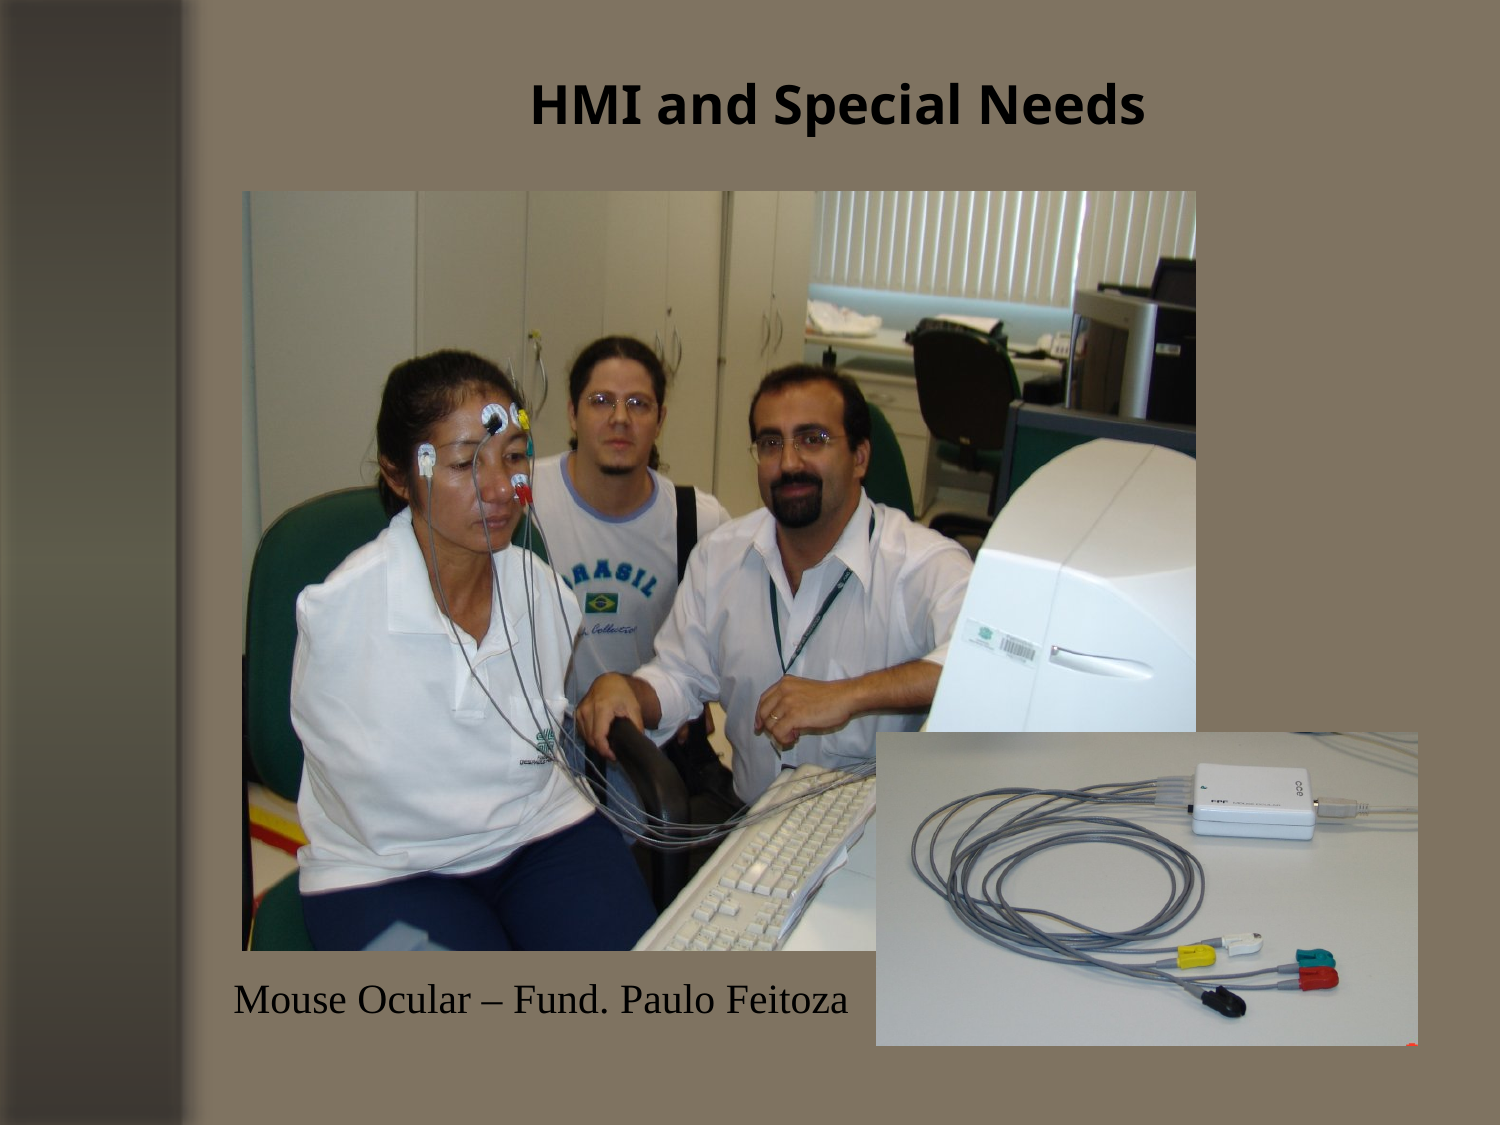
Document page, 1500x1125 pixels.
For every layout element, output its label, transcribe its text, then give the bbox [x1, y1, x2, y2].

text_box Mouse Ocular – Fund. Paulo Feitoza [218, 968, 864, 1042]
title HMI and Special Needs [225, 9, 1451, 198]
picture [0, 0, 1500, 1125]
